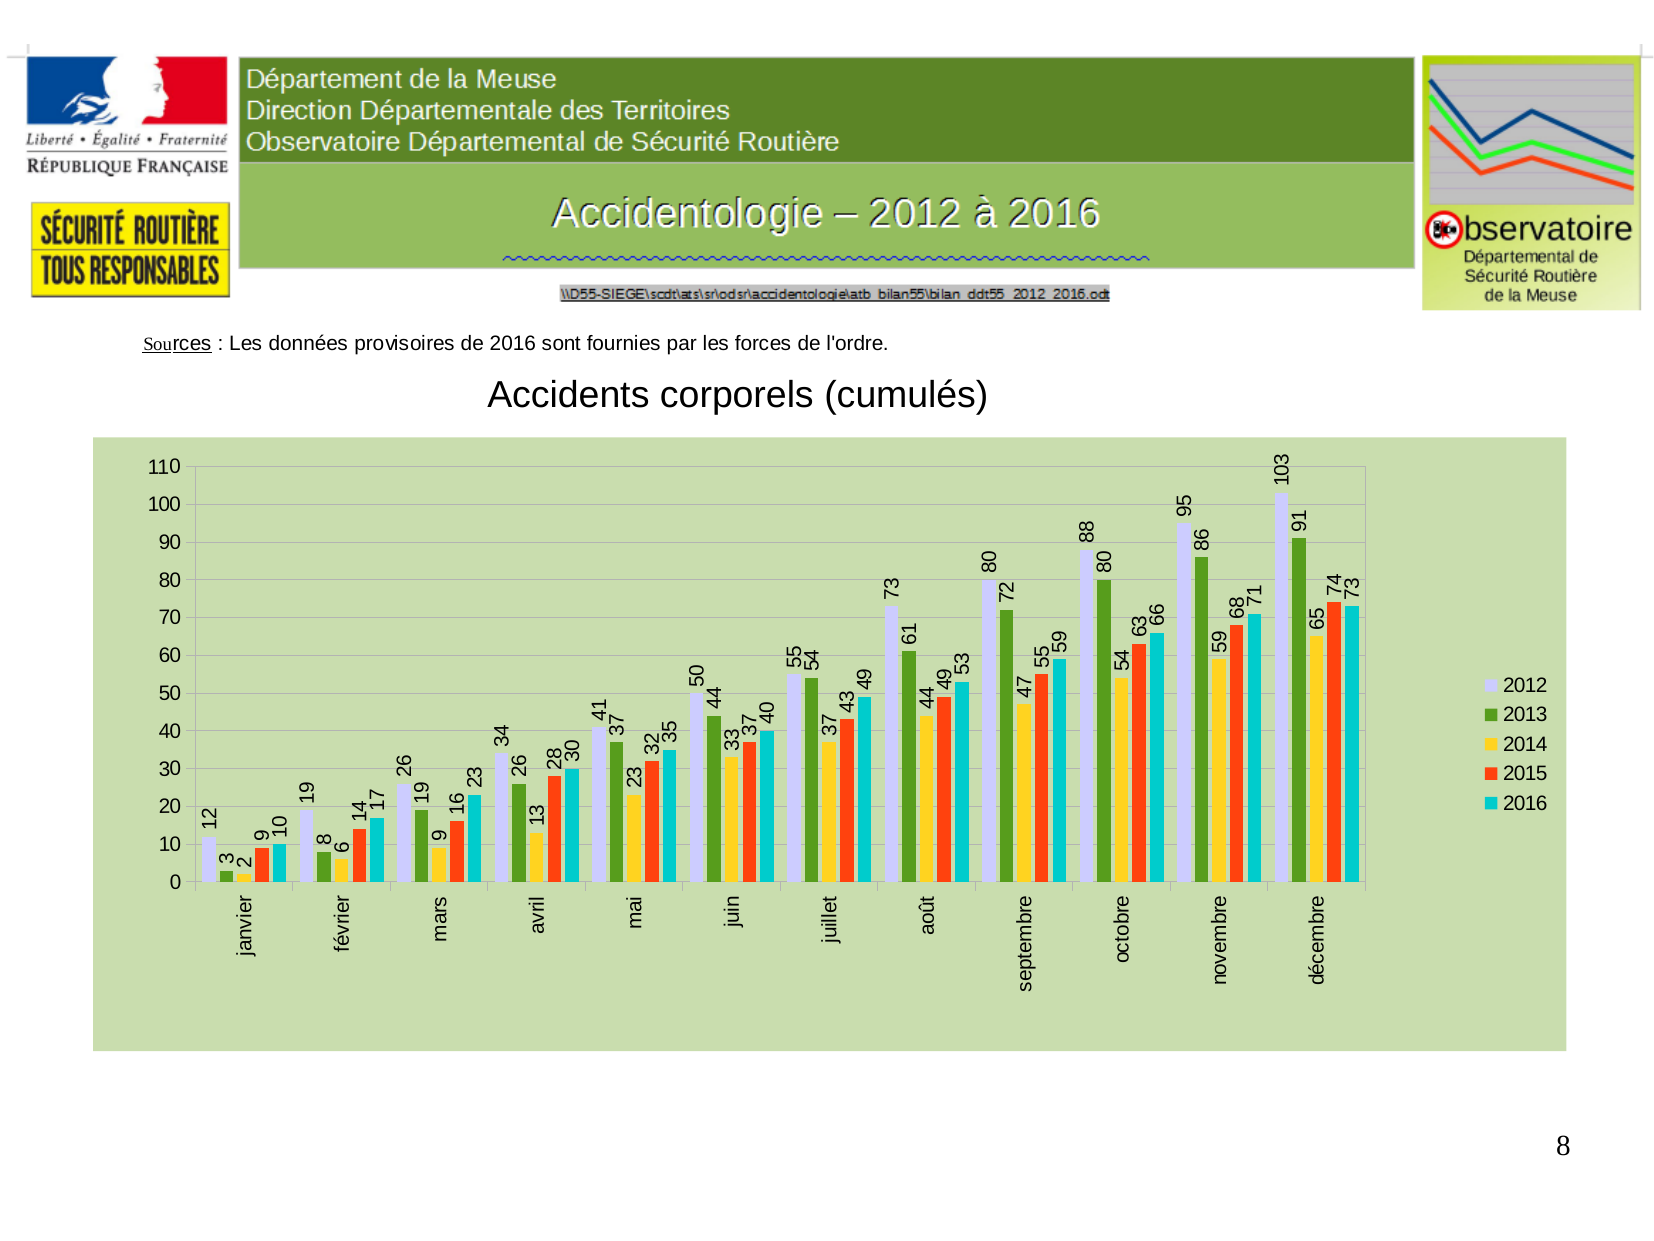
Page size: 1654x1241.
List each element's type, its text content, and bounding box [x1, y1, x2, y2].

text_box Accidents corporels (cumulés) [472, 366, 1040, 426]
chart [23, 212, 1028, 390]
chart [93, 437, 1567, 1052]
picture [0, 44, 1654, 319]
